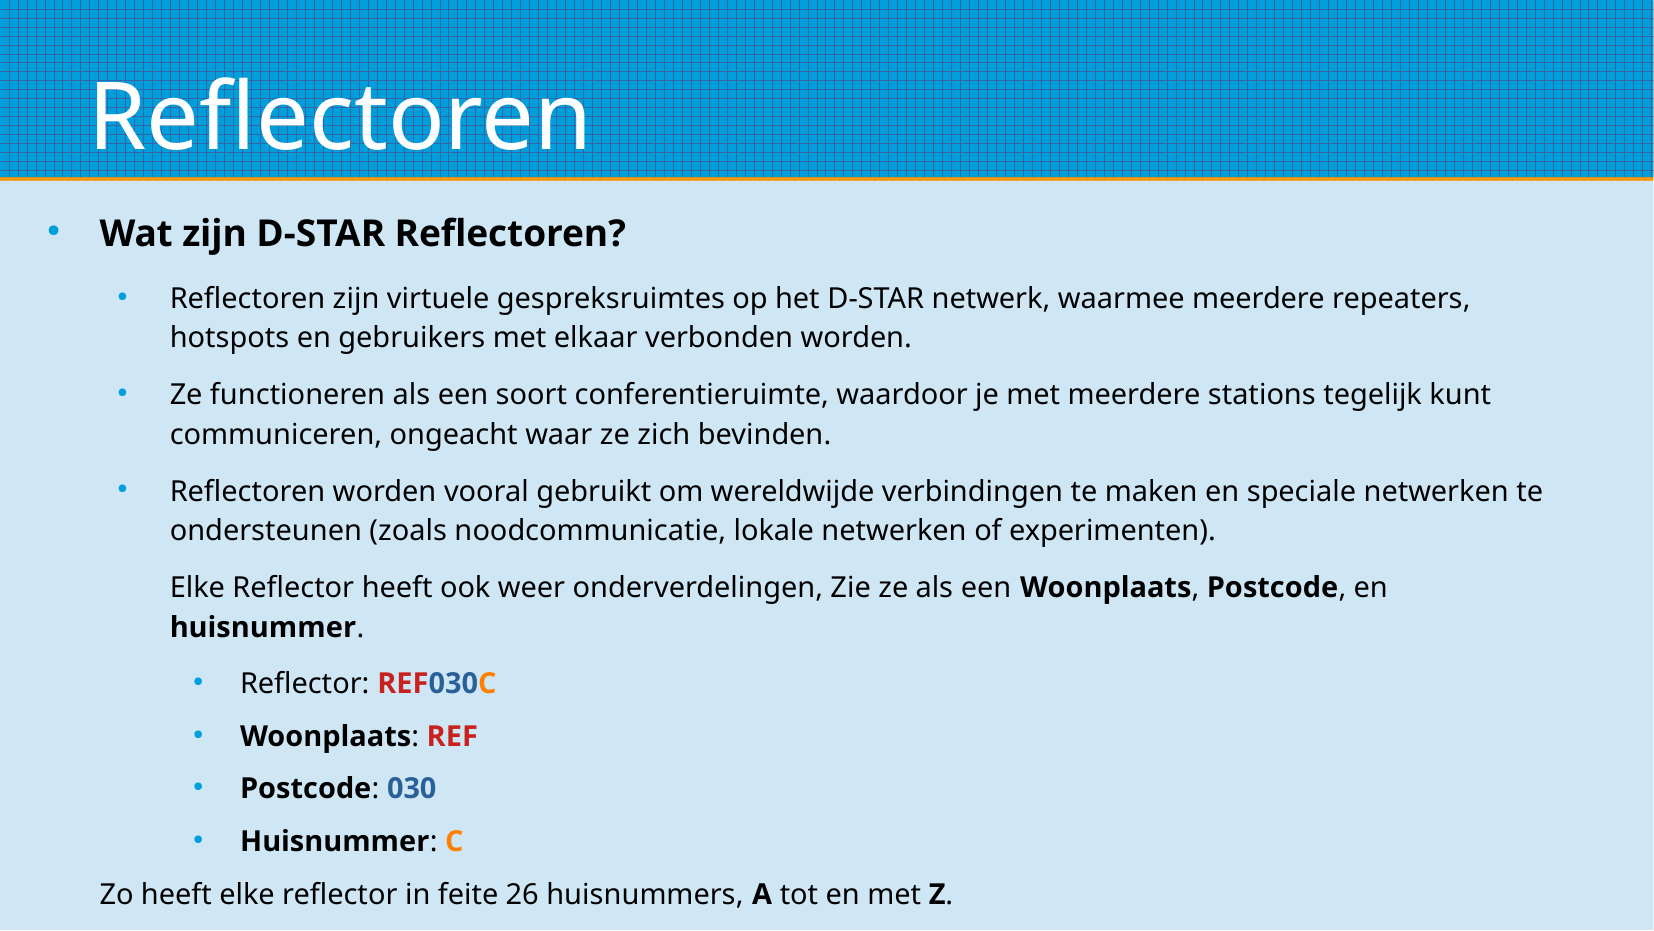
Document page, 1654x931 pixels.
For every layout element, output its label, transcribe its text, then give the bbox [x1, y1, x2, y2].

list Wat zijn D-STAR Reflectoren? Reflectoren zijn virtuele gespreksruimtes op het D-STAR netwerk, waarmee meerdere repeaters, hotspots en gebruikers met elkaar verbonden worden. Ze functioneren als een soort conferentieruimte, waardoor je met meerdere stations tegelijk kunt communiceren, ongeacht waar ze zich bevinden. Reflectoren worden vooral gebruikt om wereldwijde verbindingen te maken en speciale netwerken te ondersteunen (zoals noodcommunicatie, lokale netwerken of experimenten). Elke Reflector heeft ook weer onderverdelingen, Zie ze als een Woonplaats, Postcode, en huisnummer. Reflector: REF030C Woonplaats: REF Postcode: 030 Huisnummer: C Zo heeft elke reflector in feite 26 huisnummers, A tot en met Z. [29, 206, 1565, 916]
title Reflectoren [88, 14, 1565, 178]
